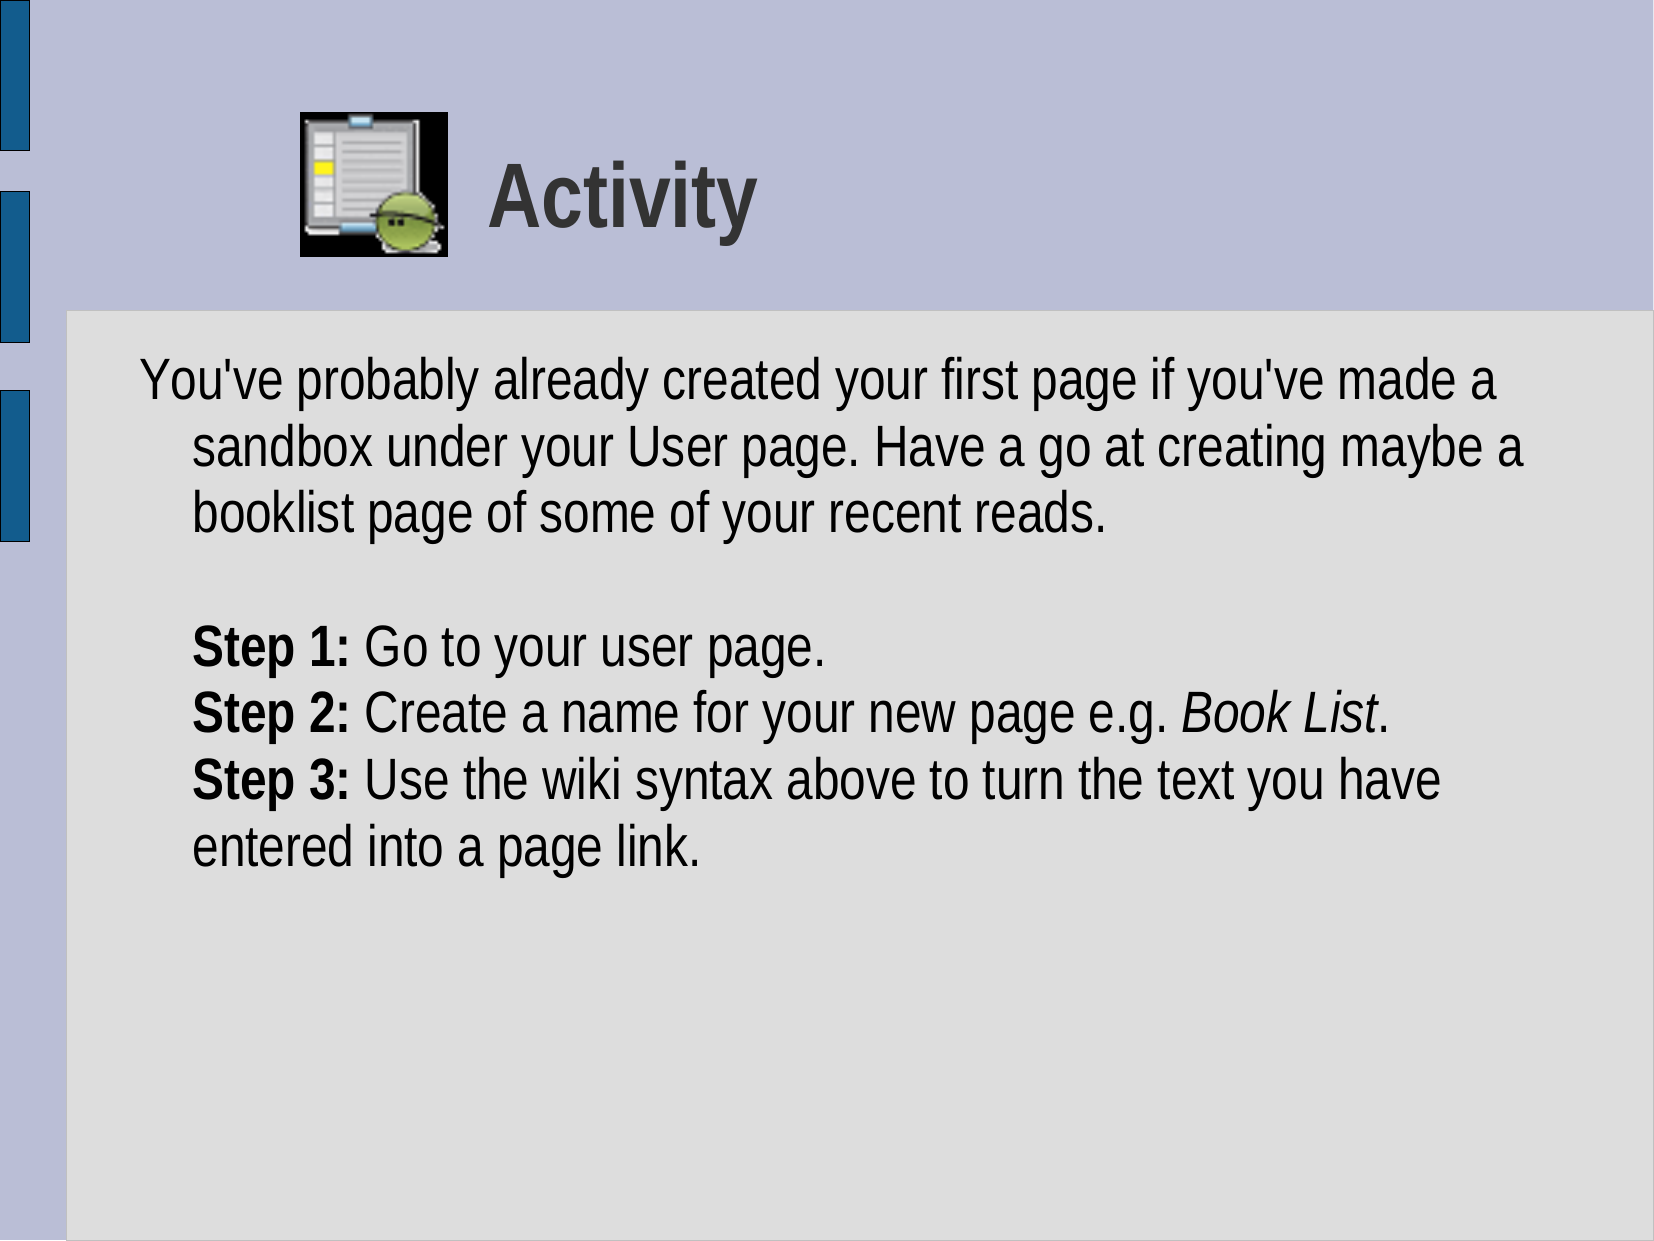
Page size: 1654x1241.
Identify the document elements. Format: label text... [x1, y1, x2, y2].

title Activity [487, 98, 1534, 291]
picture [300, 112, 451, 263]
list You've probably already created your first page if you've made a sandbox under your User page. Have a go at creating maybe a booklist page of some of your recent reads. Step 1: Go to your user page. Step 2: Create a name for your new page e.g. Book List. Step 3: Use the wiki syntax above to turn the text you have entered into a page link. [121, 344, 1534, 1127]
